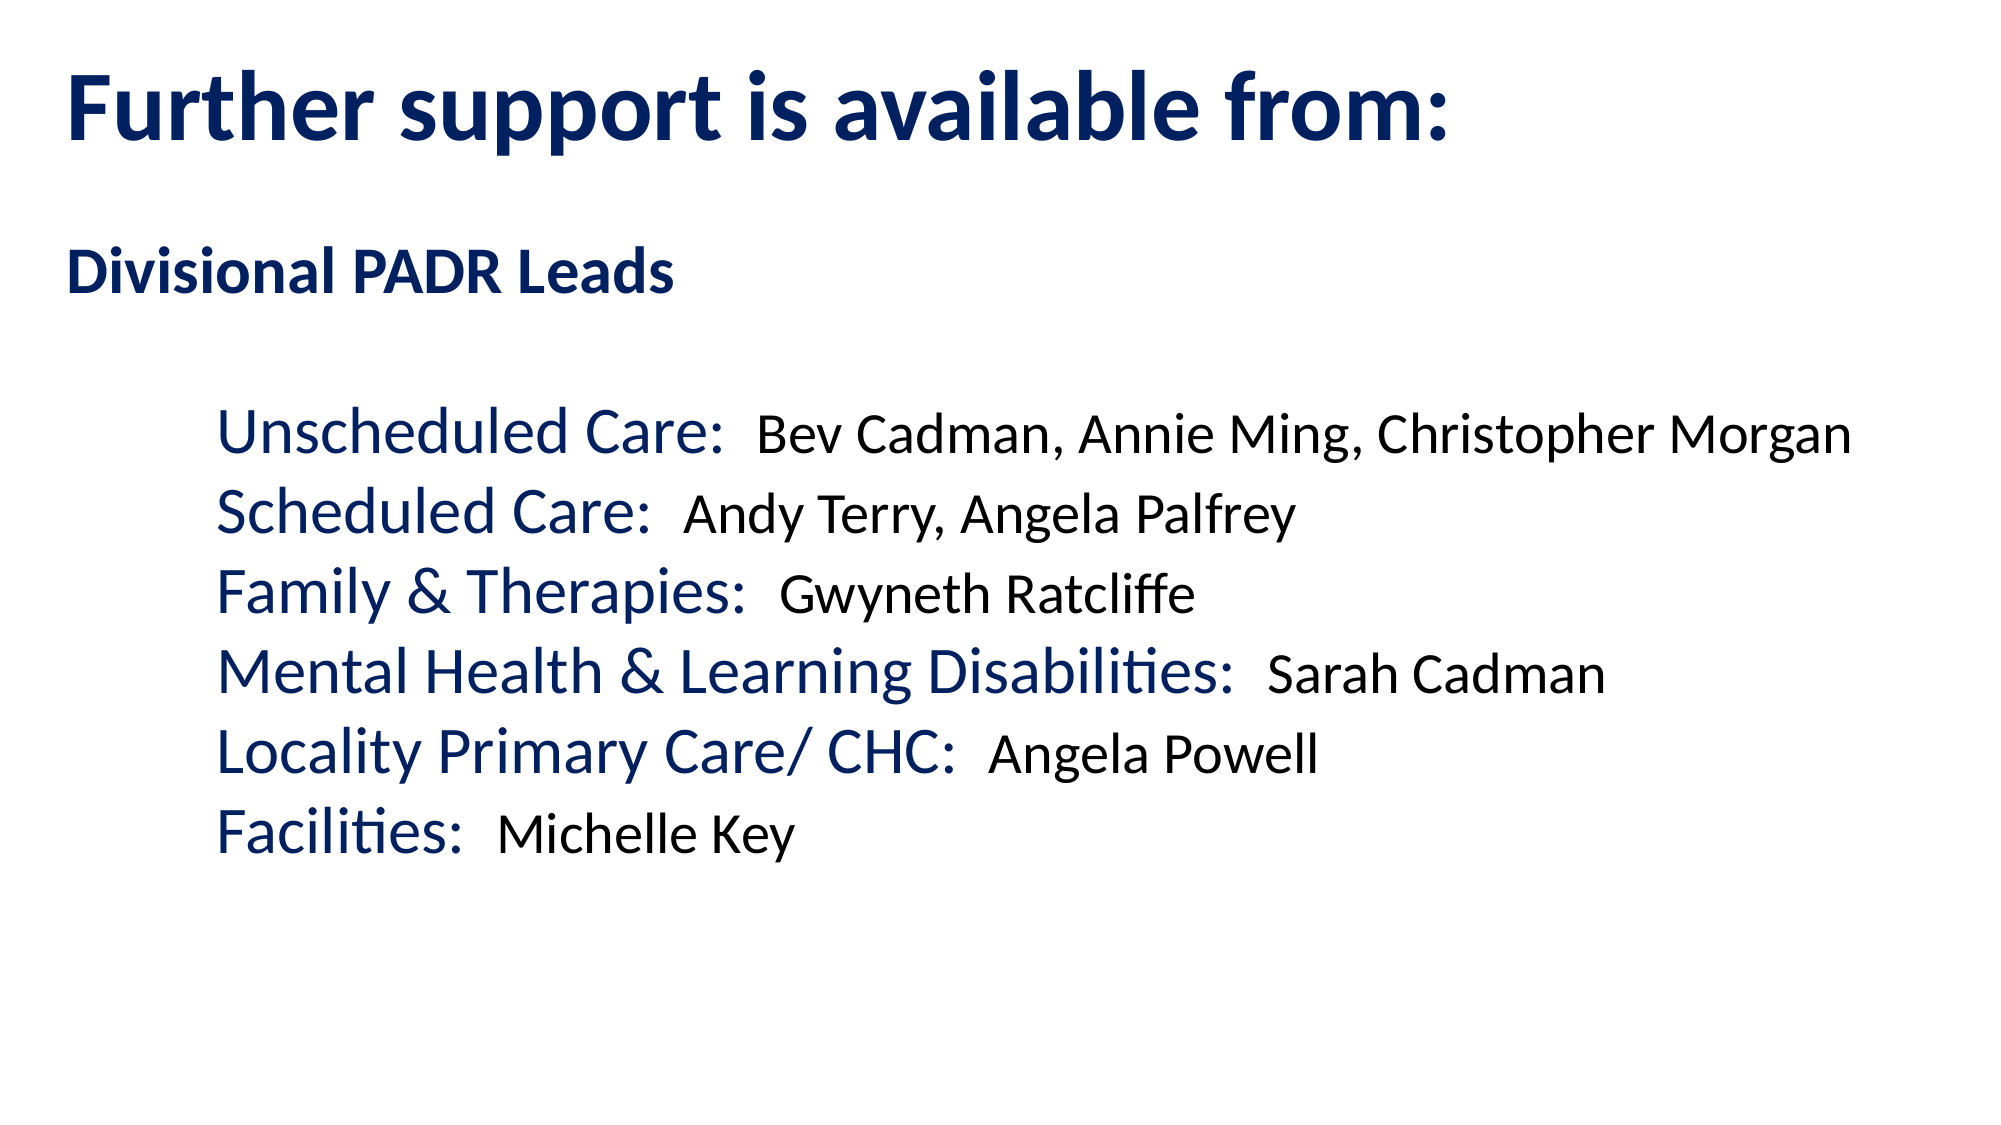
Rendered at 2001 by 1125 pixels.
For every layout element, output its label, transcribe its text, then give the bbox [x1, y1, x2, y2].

text_box Further support is available from: [51, 32, 1488, 170]
text_box Divisional PADR Leads Unscheduled Care: Bev Cadman, Annie Ming, Christopher Morgan Scheduled Care: Andy Terry, Angela Palfrey Family & Therapies: Gwyneth Ratcliffe Mental Health & Learning Disabilities: Sarah Cadman Locality Primary Care/ CHC: Angela Powell Facilities: Michelle Key [51, 219, 1948, 927]
